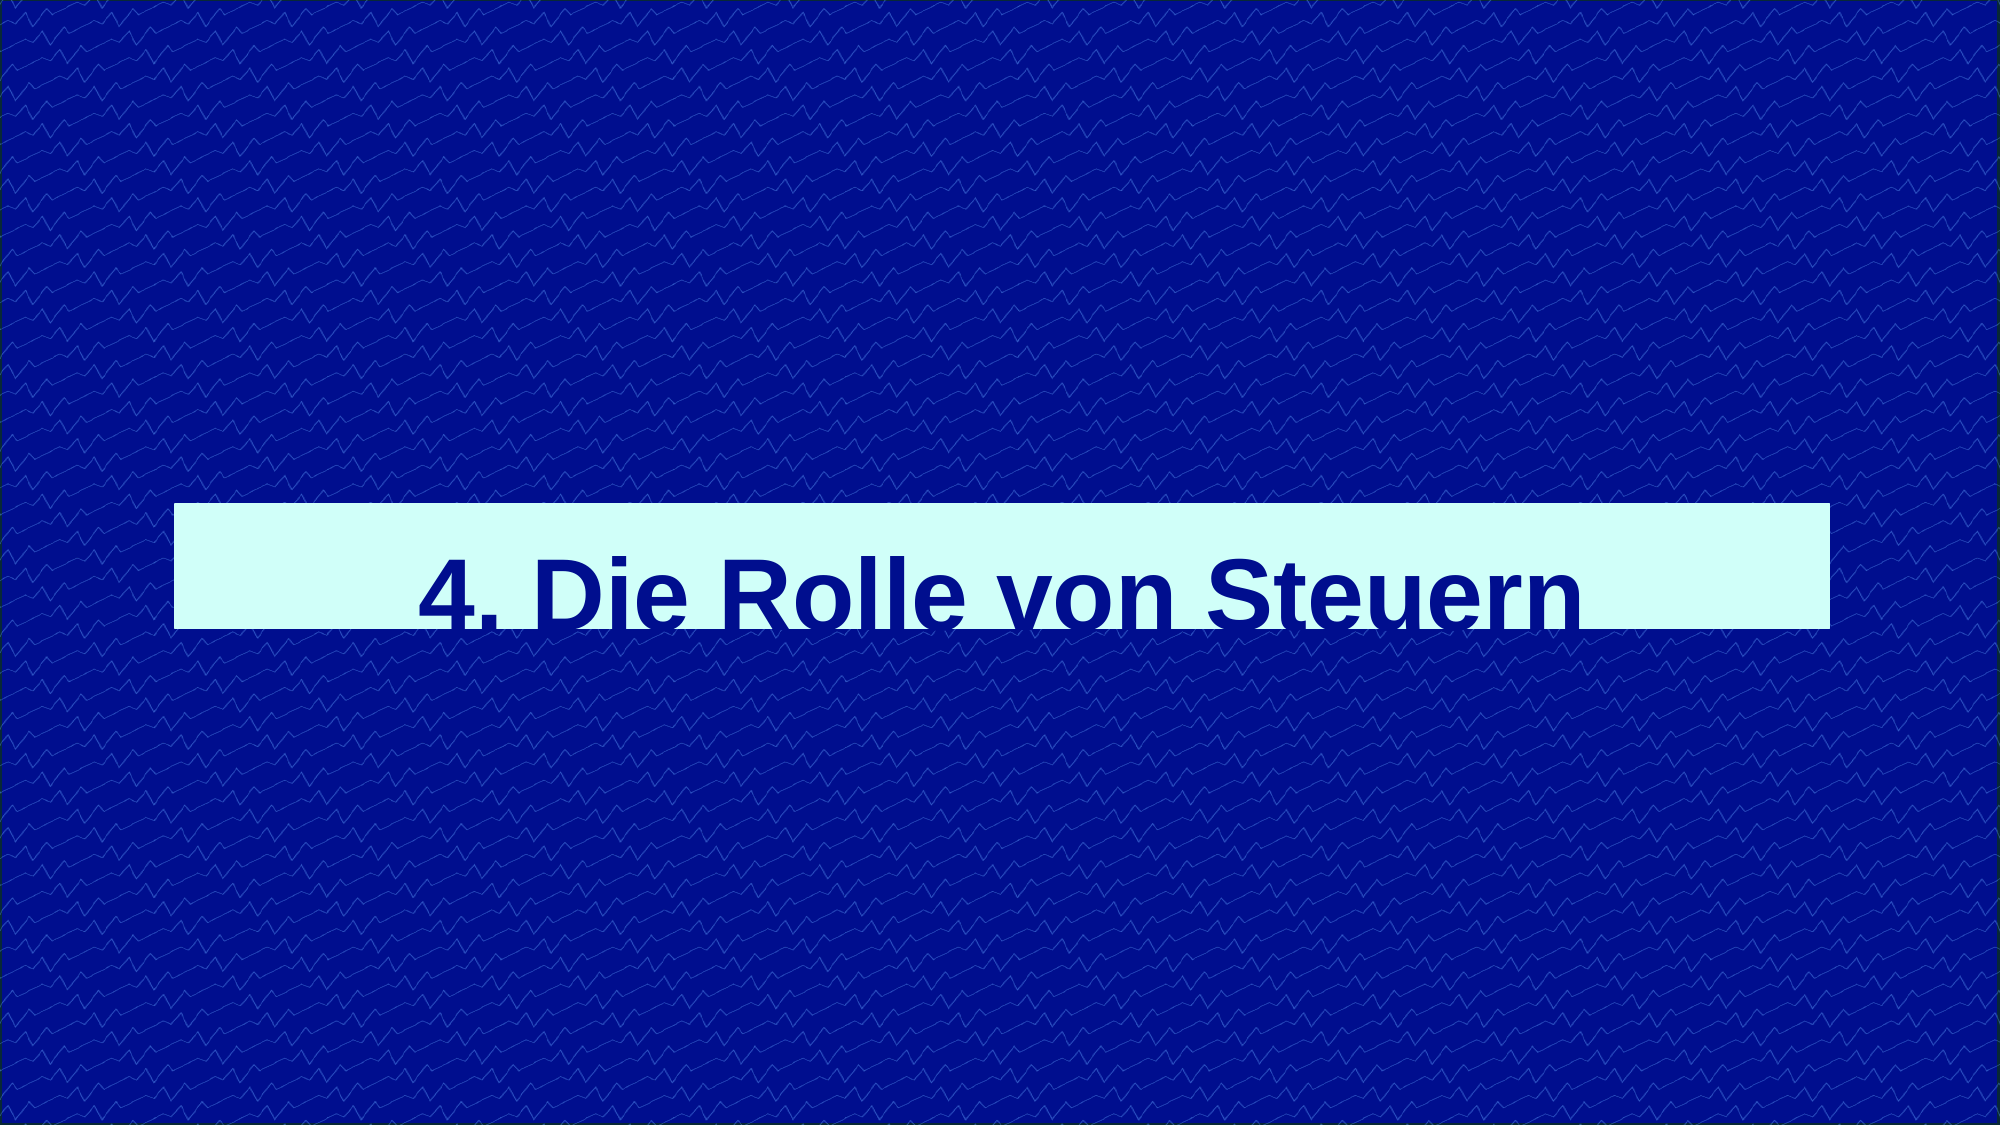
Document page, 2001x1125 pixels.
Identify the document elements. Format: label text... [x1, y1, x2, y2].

text_box 4. Die Rolle von Steuern [174, 503, 1830, 629]
text_box [0, 0, 2000, 1125]
